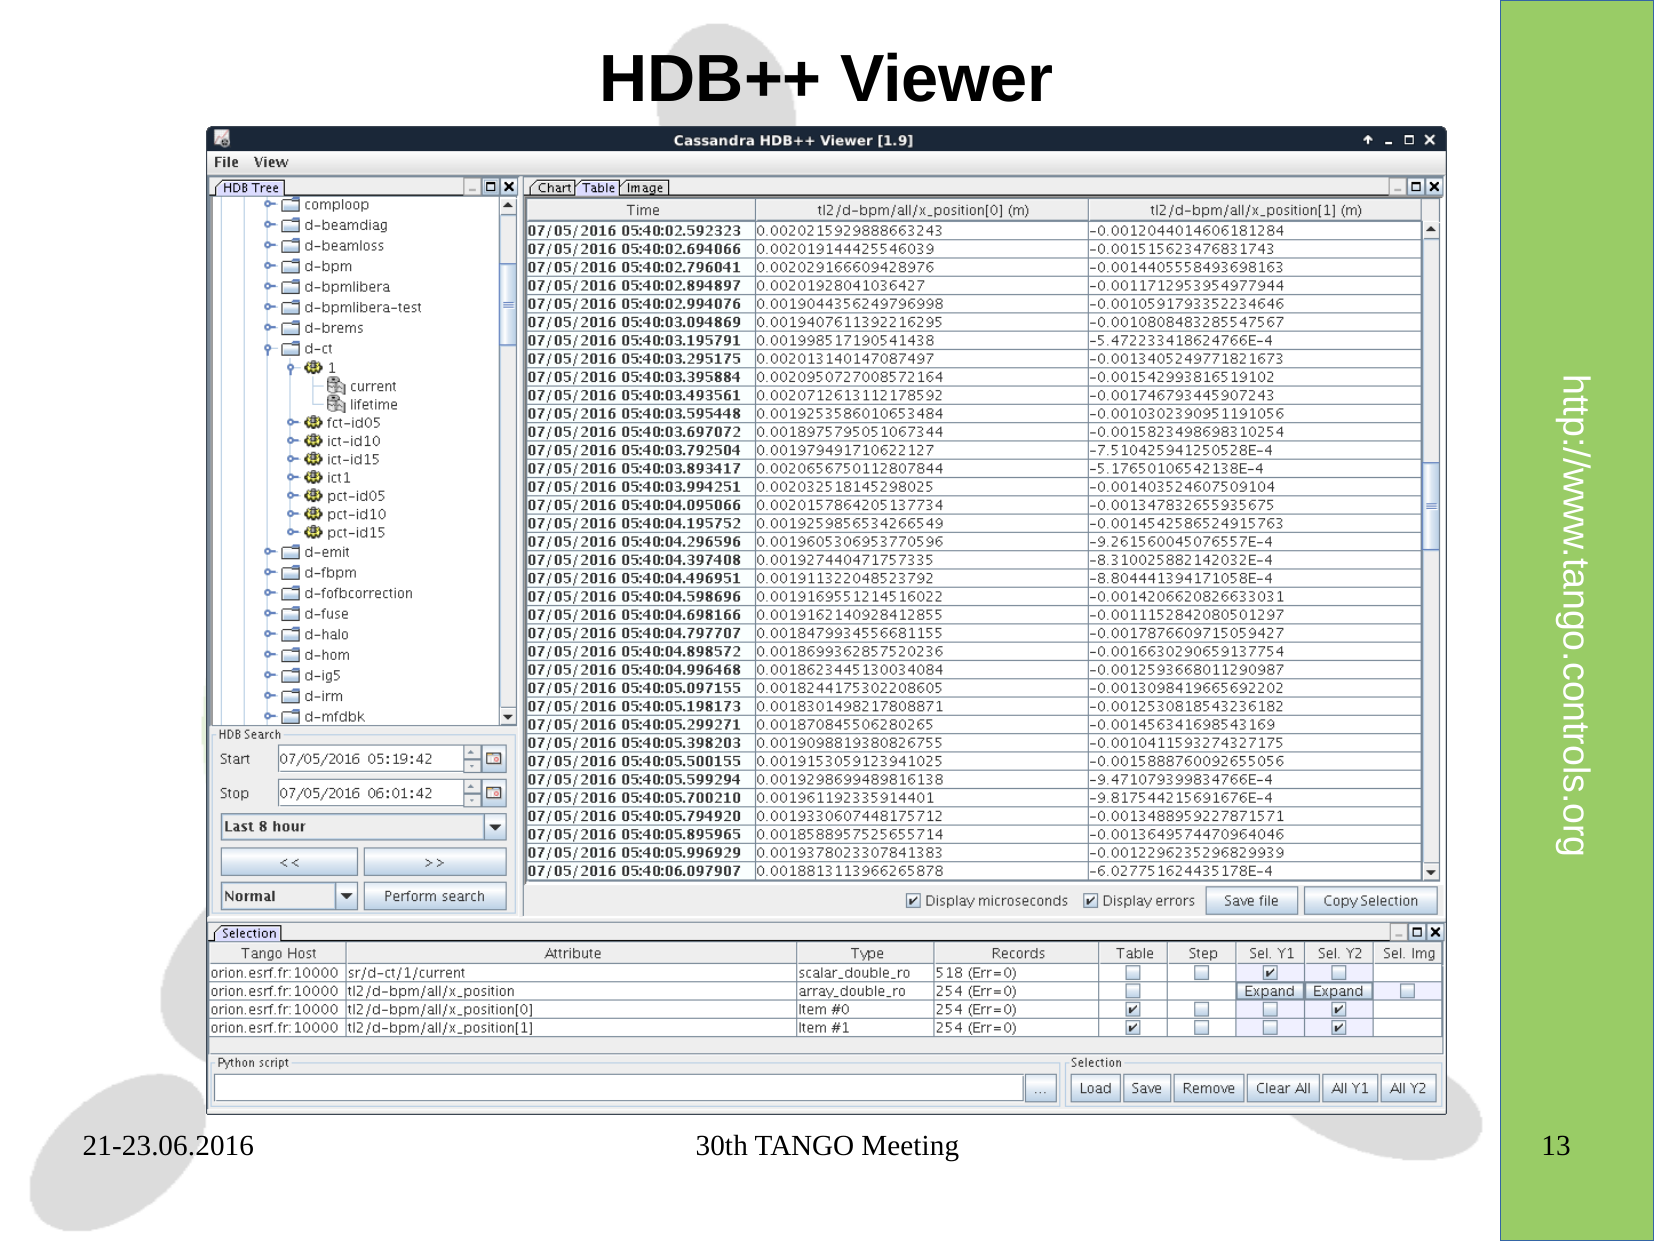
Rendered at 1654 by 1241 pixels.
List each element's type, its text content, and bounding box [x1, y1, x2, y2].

picture [0, 1, 1500, 1241]
text_box HDB++ Viewer [339, 33, 1315, 123]
